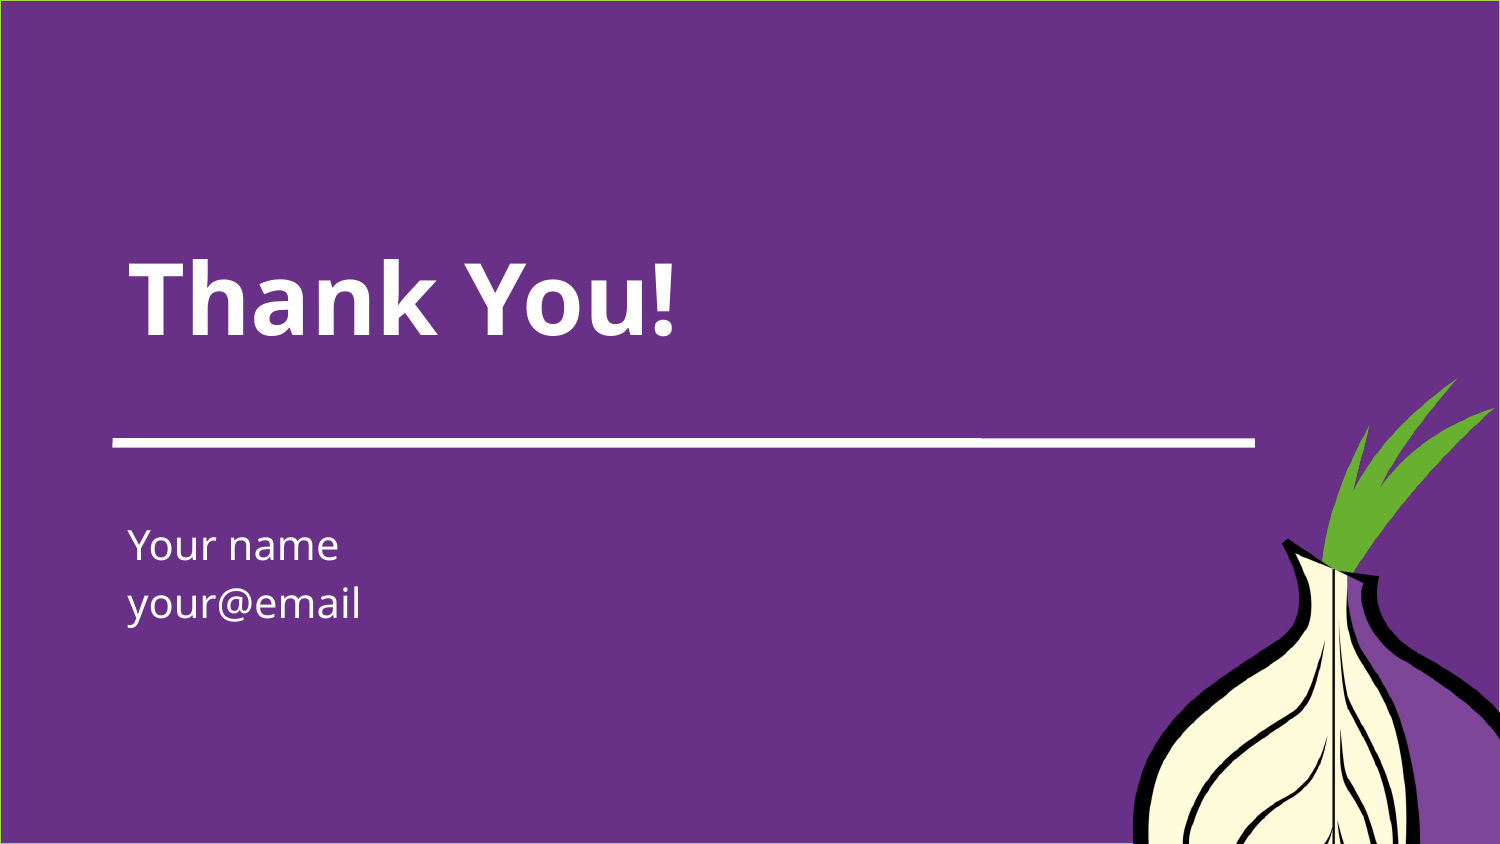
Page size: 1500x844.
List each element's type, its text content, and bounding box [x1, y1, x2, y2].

text_box Your name your@email [112, 478, 1275, 694]
text_box Thank You! [112, 148, 1388, 443]
picture [1122, 377, 1500, 844]
